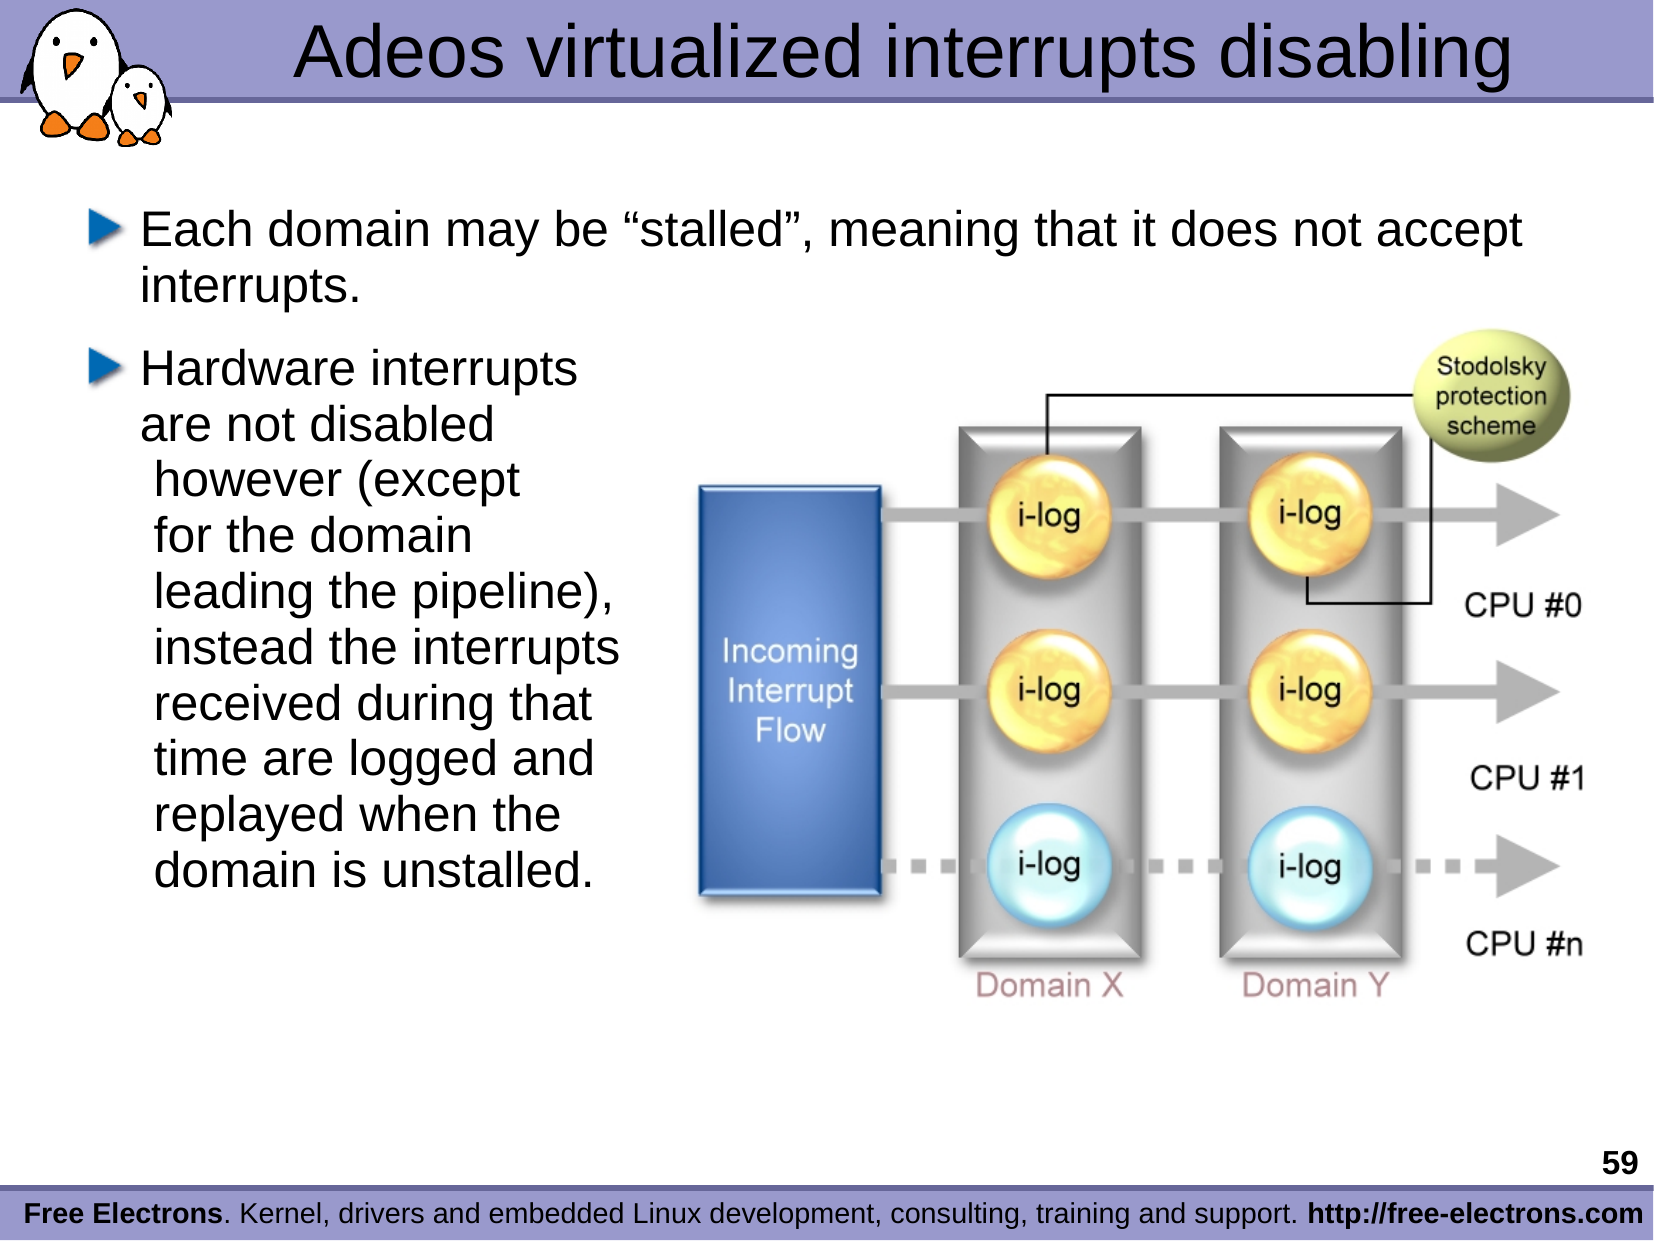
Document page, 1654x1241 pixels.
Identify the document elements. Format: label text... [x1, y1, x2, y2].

list Each domain may be “stalled”, meaning that it does not accept interrupts. Hardware interrupts are not disabled however (except for the domain leading the pipeline), instead the interrupts received during that time are logged and replayed when the domain is unstalled. [68, 201, 1592, 1118]
title Adeos virtualized interrupts disabling [178, 4, 1631, 98]
picture [684, 326, 1591, 1006]
picture [20, 8, 172, 147]
